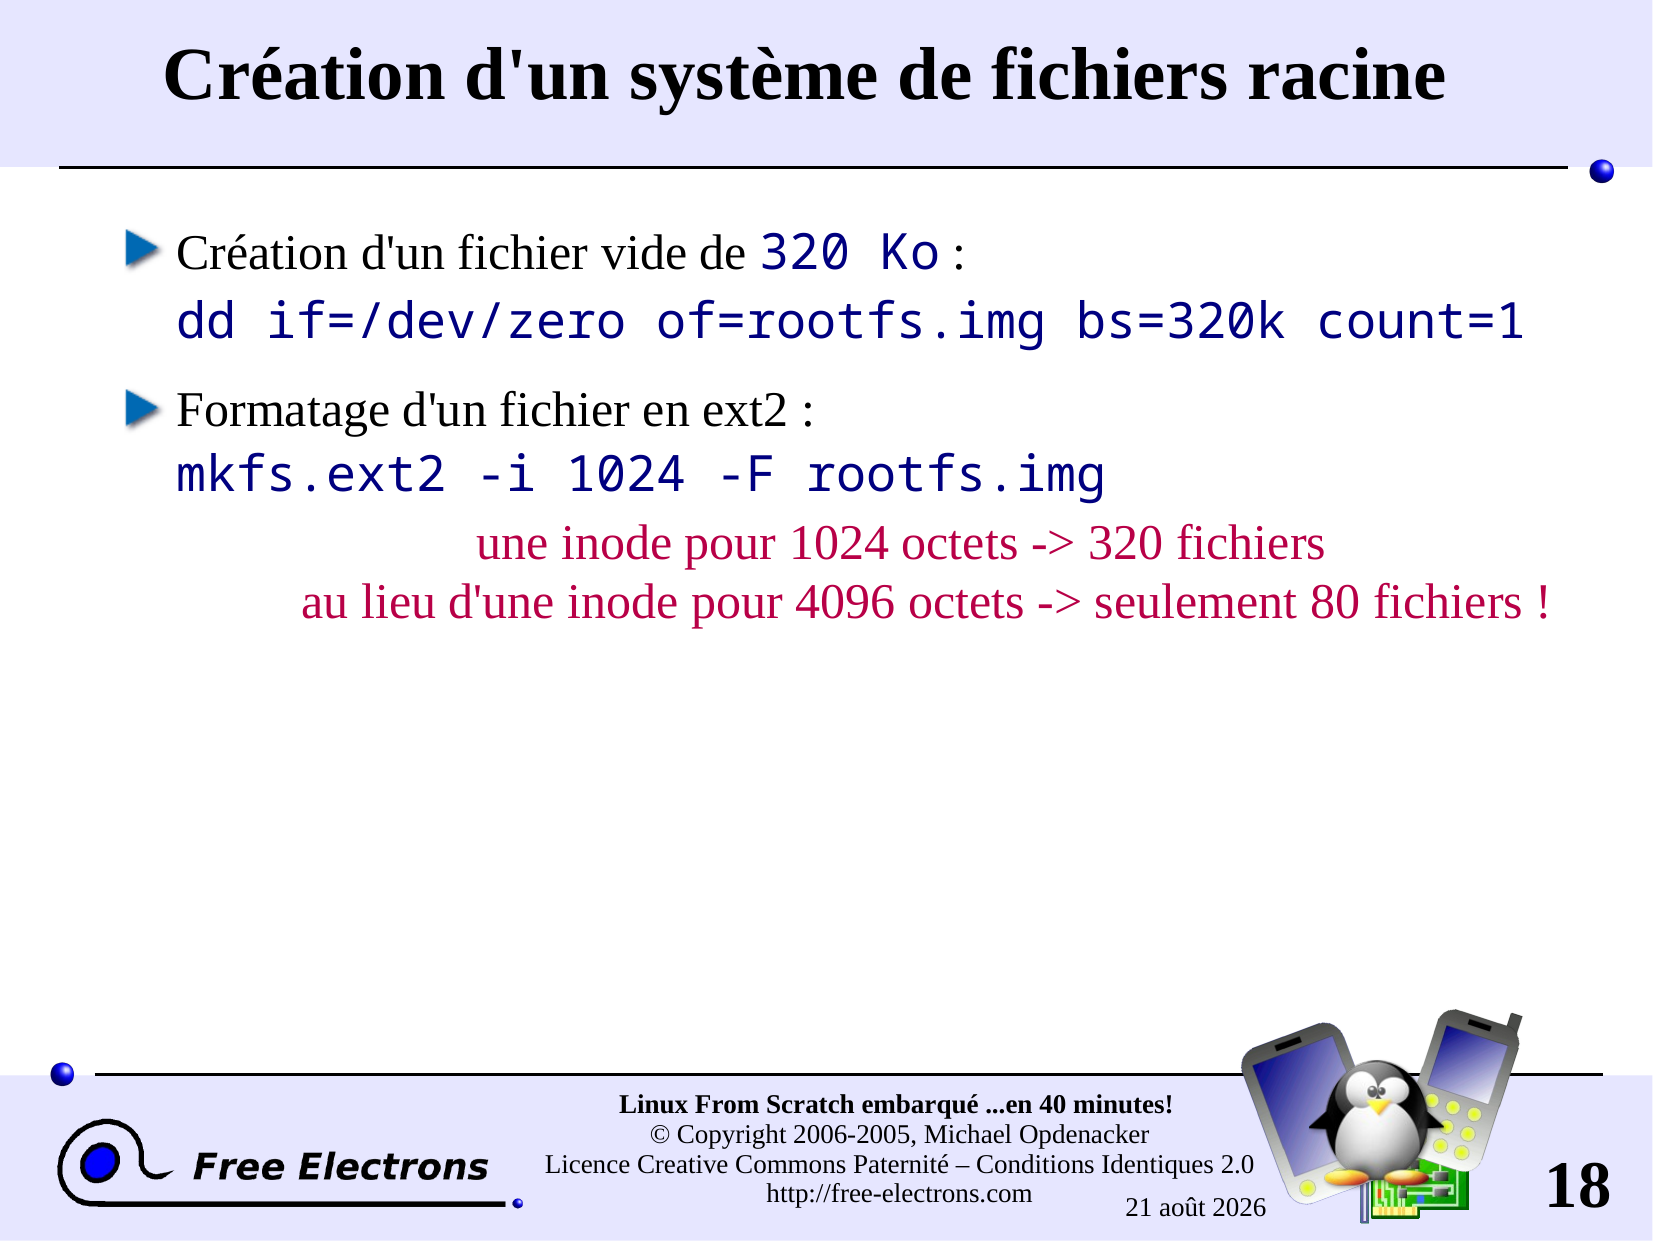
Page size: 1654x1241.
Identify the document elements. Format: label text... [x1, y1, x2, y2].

picture [50, 1108, 527, 1216]
title Création d'un système de fichiers racine [60, 25, 1551, 124]
list Création d'un fichier vide de 320 Ko : dd if=/dev/zero of=rootfs.img bs=320k count=1 Formatage d'un fichier en ext2 : mkfs.ext2 -i 1024 -F rootfs.img une inode pour 1024 octets -> 320 fichiers au lieu d'une inode pour 4096 octets -> seulement 80 fichiers ! [105, 216, 1557, 1067]
picture [1231, 1067, 1520, 1241]
